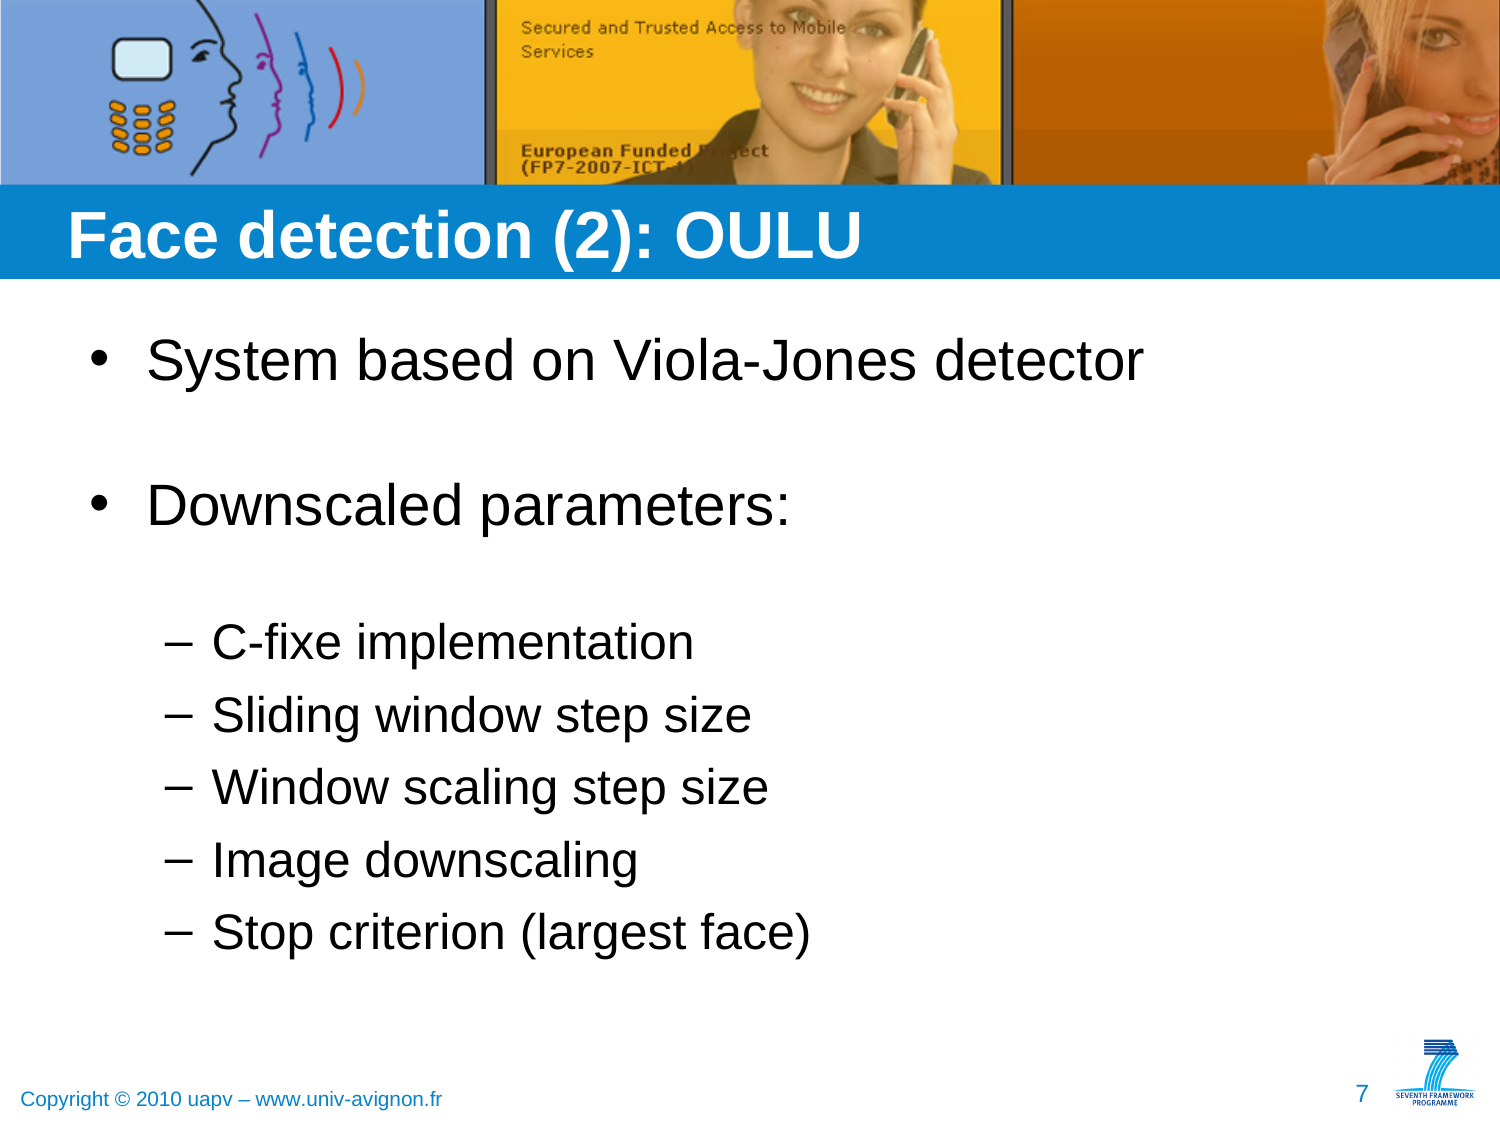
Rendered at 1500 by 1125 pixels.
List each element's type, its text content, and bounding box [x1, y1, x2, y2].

list System based on Viola-Jones detector Downscaled parameters: C-fixe implementation Sliding window step size Window scaling step size Image downscaling Stop criterion (largest face) [75, 314, 1447, 1024]
picture [1387, 1034, 1483, 1114]
picture [0, 0, 1500, 184]
title Face detection (2): OULU [53, 184, 1437, 280]
